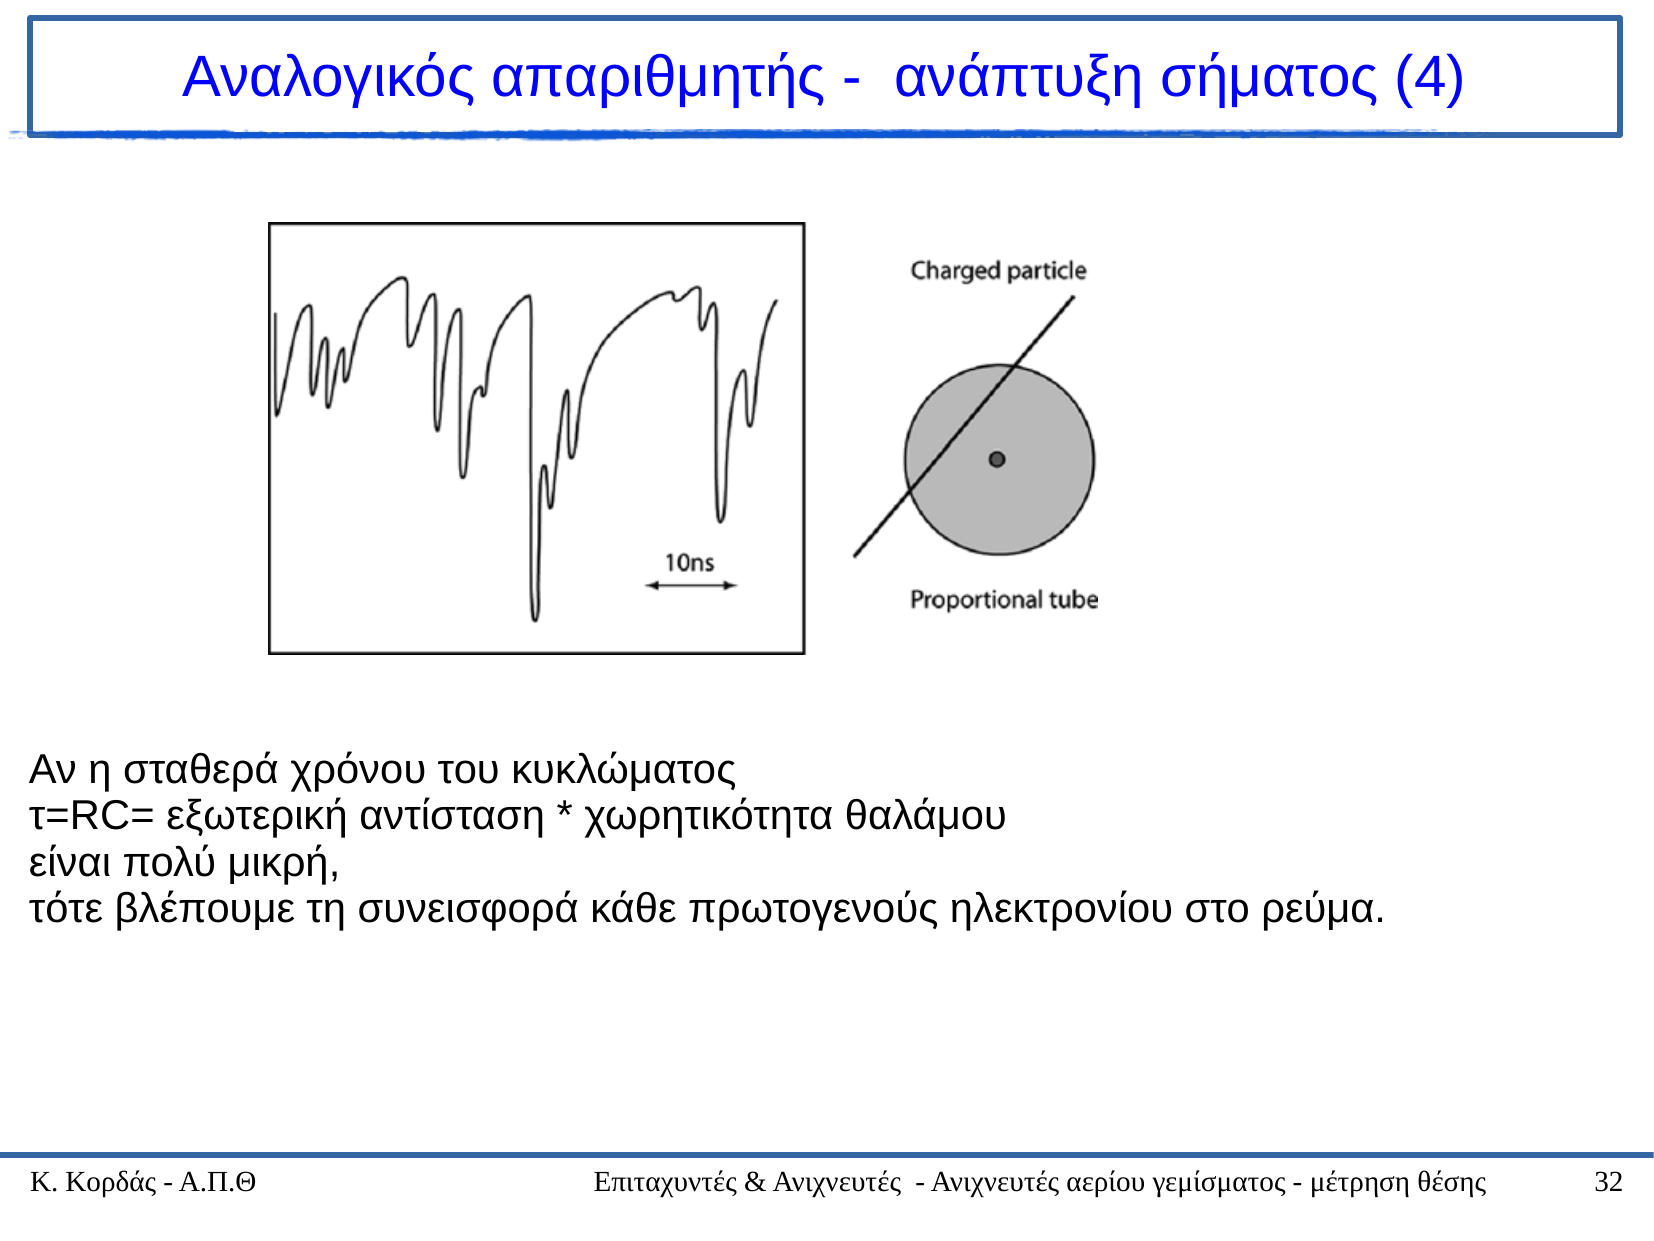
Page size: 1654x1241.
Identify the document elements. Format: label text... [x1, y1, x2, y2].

picture [0, 129, 1500, 144]
text_box Αν η σταθερά χρόνου του κυκλώματος τ=RC= εξωτερική αντίσταση * χωρητικότητα θαλάμου είναι πολύ μικρή, τότε βλέπουμε τη συνεισφορά κάθε πρωτογενούς ηλεκτρονίου στο ρεύμα. [14, 738, 1400, 989]
title Αναλογικός απαριθμητής - ανάπτυξη σήματος (4) [30, 17, 1621, 136]
picture [268, 222, 1098, 655]
